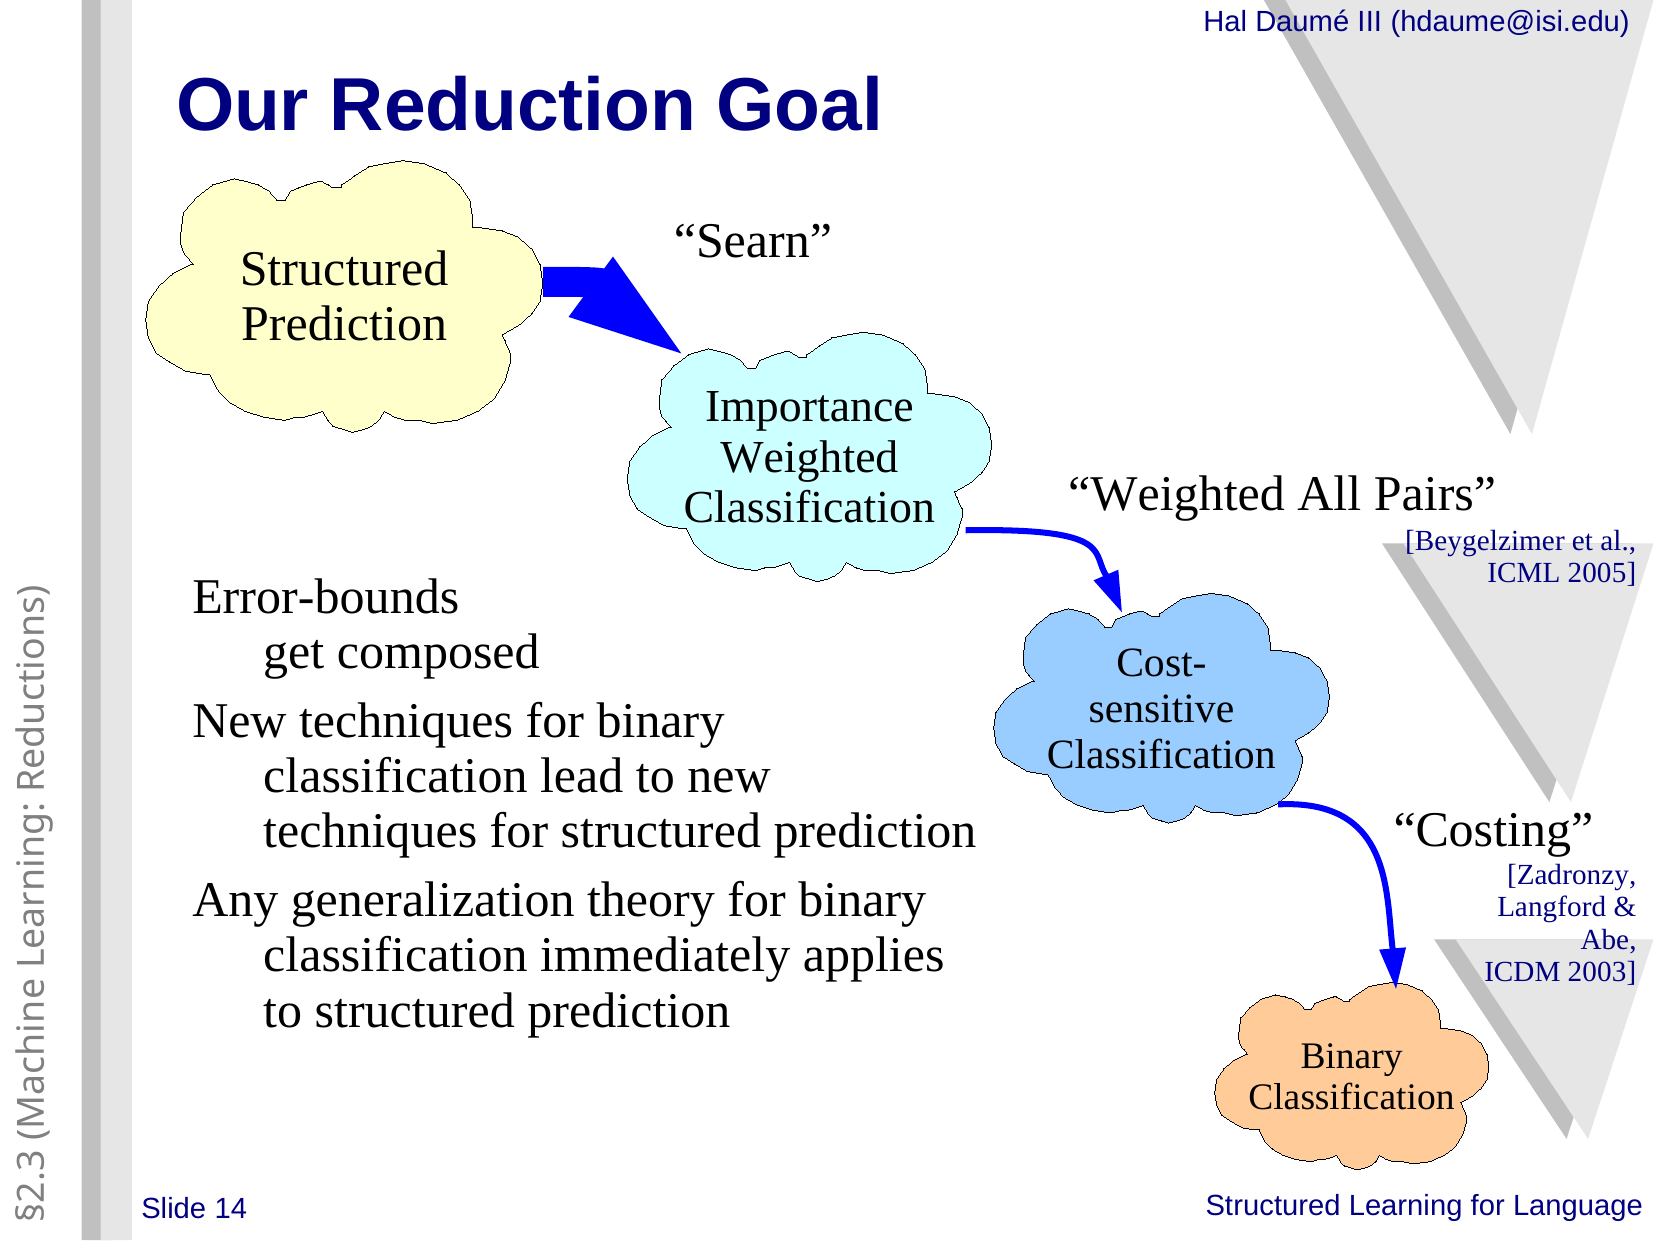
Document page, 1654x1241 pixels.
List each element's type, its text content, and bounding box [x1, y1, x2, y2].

title Our Reduction Goal [176, 44, 1509, 166]
text_box Binary Classification [1241, 1127, 1465, 1170]
text_box [Beygelzimer et al., ICML 2005] [1318, 524, 1637, 596]
text_box [Zadronzy, Langford & Abe, ICDM 2003] [1512, 858, 1637, 1001]
text_box §2.3 (Machine Learning: Reductions) [3, 609, 64, 1223]
text_box Structured Prediction [145, 160, 543, 433]
text_box “Searn” [673, 212, 833, 274]
text_box “Weighted All Pairs” [1068, 466, 1497, 527]
text_box Importance Weighted Classification [627, 332, 992, 568]
list Error-bounds get composed New techniques for binary classification lead to new techniques for structured prediction Any generalization theory for binary classification immediately applies to structured prediction [180, 568, 1512, 1127]
text_box “Costing” [1512, 801, 1594, 858]
